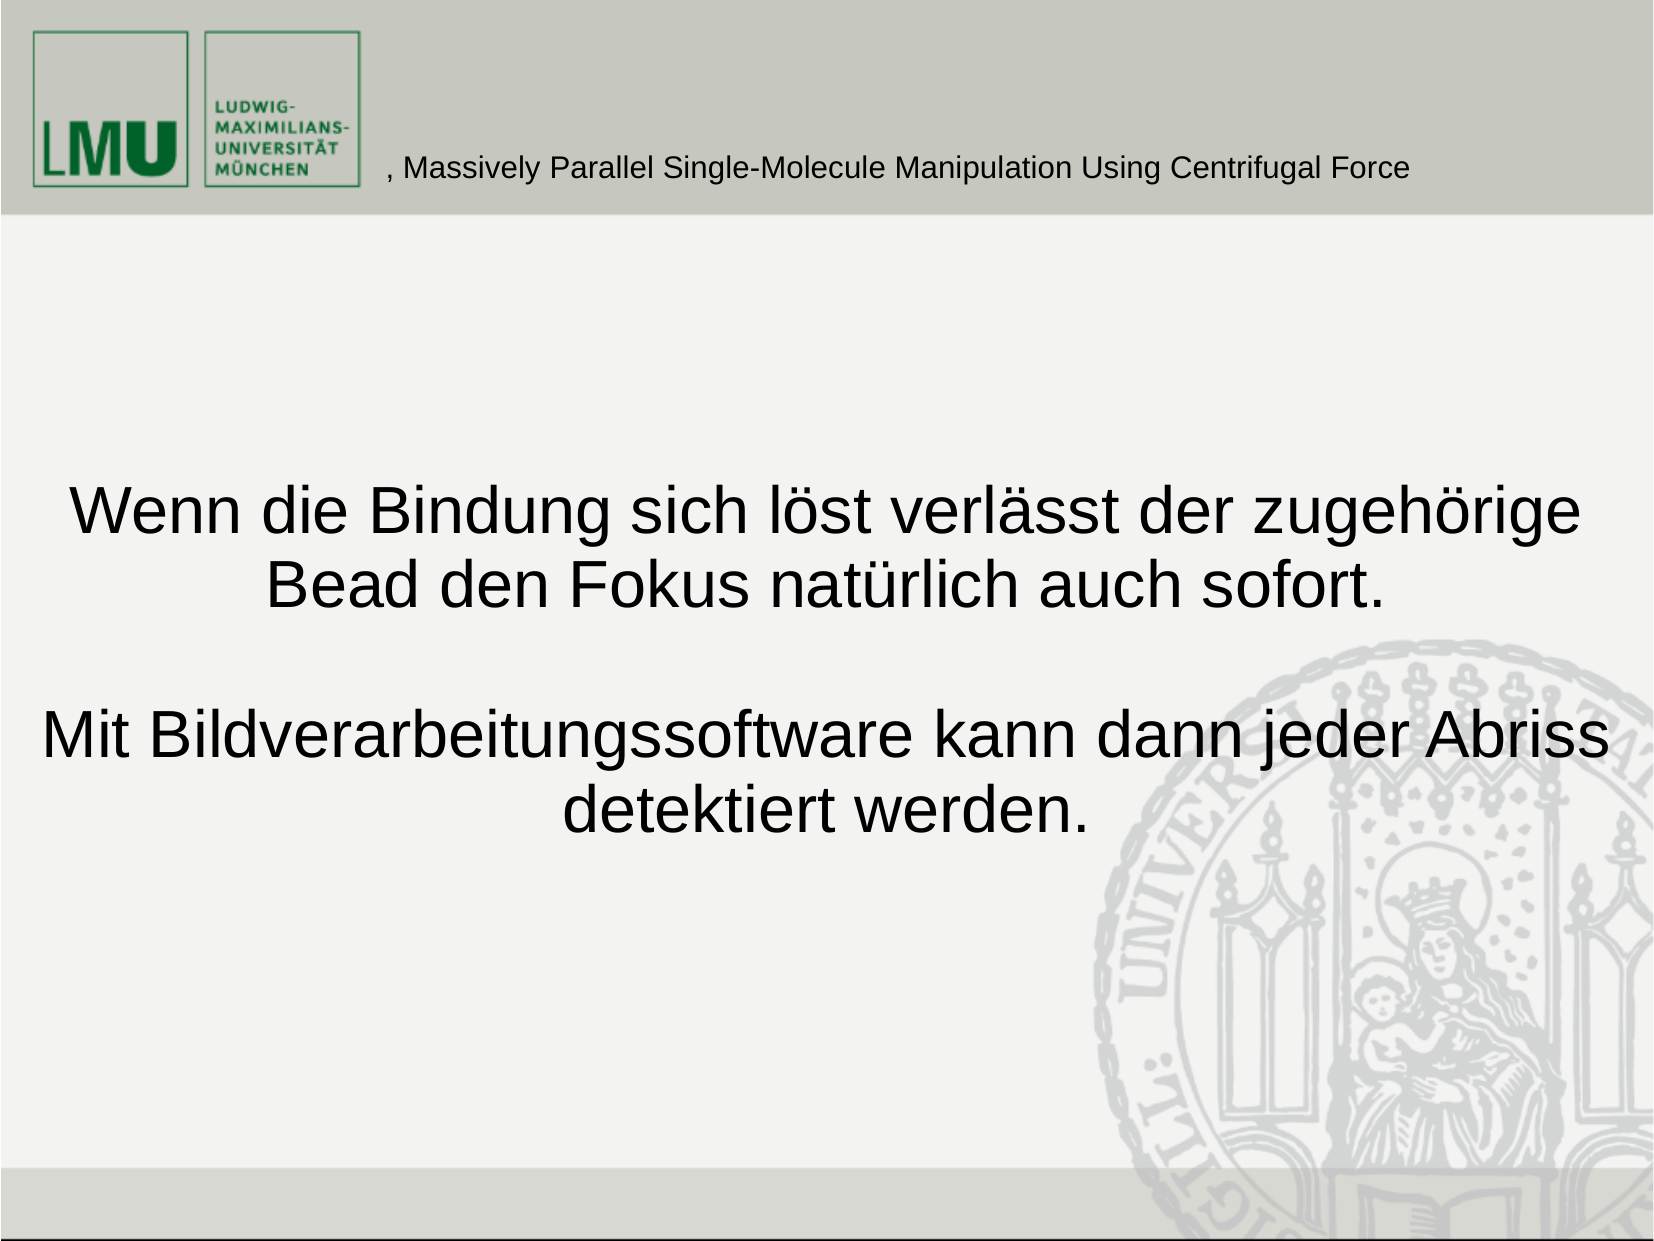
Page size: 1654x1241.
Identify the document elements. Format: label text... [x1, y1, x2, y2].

subtitle Wenn die Bindung sich löst verlässt der zugehörige Bead den Fokus natürlich auch sofort. Mit Bildverarbeitungssoftware kann dann jeder Abriss detektiert werden. [23, 224, 1630, 1170]
text_box Philipp Lorenz, Massively Parallel Single-Molecule Manipulation Using Centrifugal Force [362, 142, 1619, 213]
picture [1, 0, 1654, 1241]
